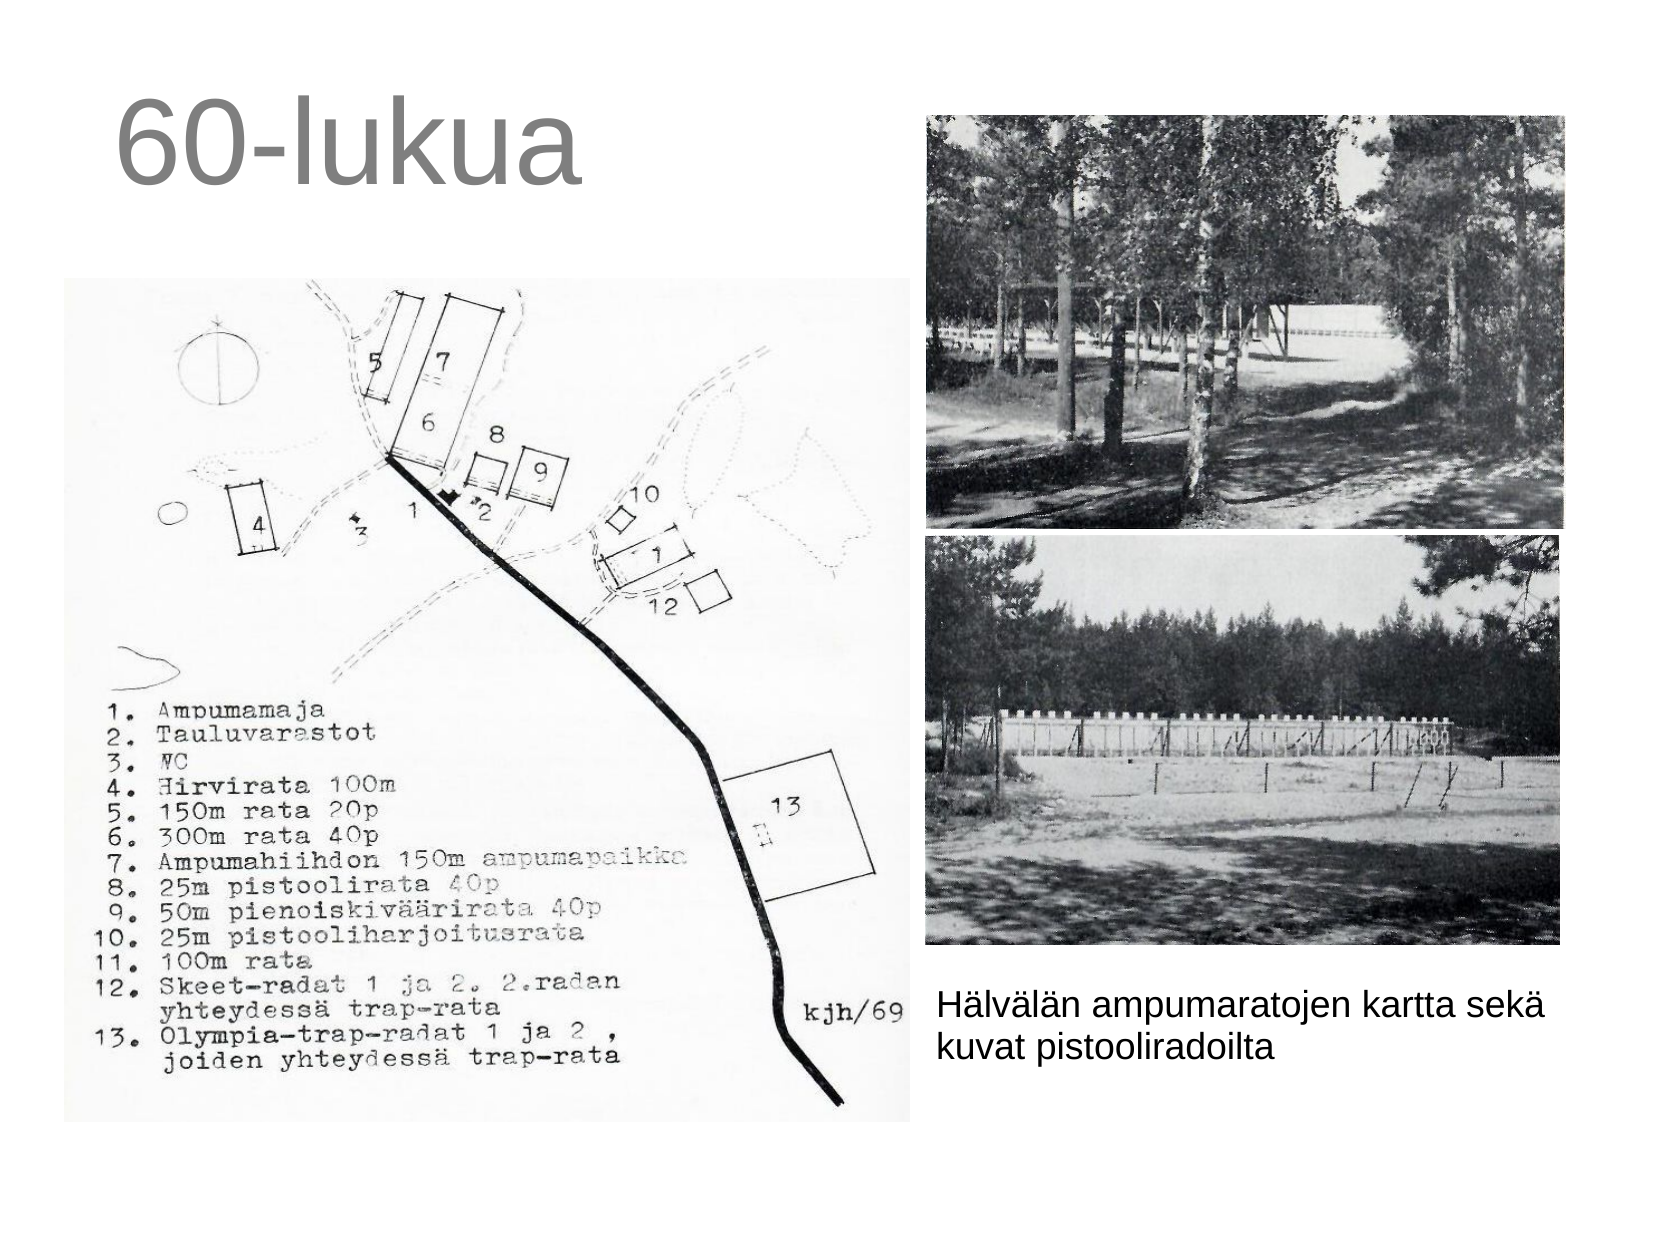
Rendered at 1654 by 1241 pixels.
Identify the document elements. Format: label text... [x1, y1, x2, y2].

text_box Hälvälän ampumaratojen kartta sekä kuvat pistooliradoilta [921, 976, 1571, 1075]
picture [925, 535, 1560, 945]
picture [64, 278, 910, 1123]
picture [926, 115, 1566, 529]
title 60-lukua [82, 5, 615, 278]
